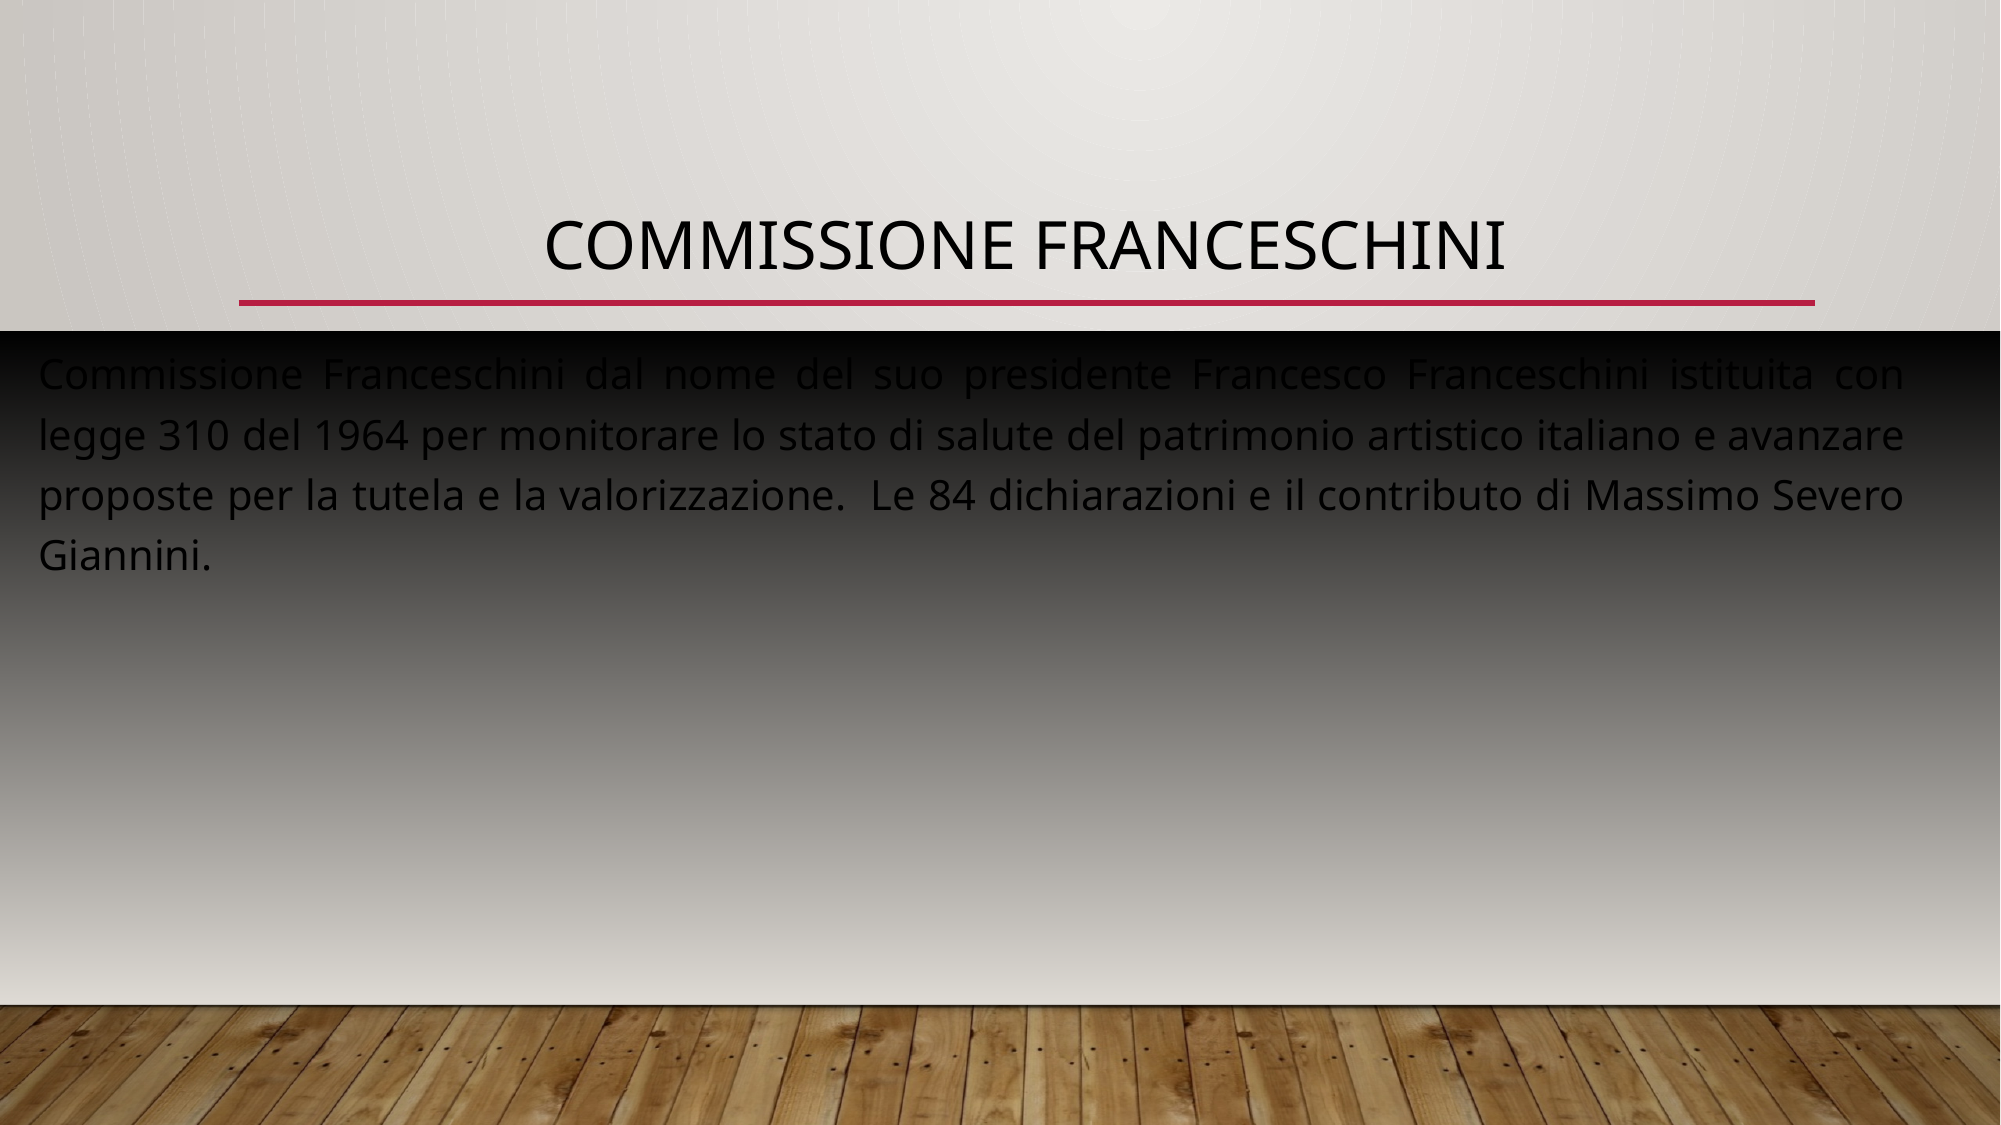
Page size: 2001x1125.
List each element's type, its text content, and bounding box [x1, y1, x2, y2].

list Commissione Franceschini dal nome del suo presidente Francesco Franceschini istituita con legge 310 del 1964 per monitorare lo stato di salute del patrimonio artistico italiano e avanzare proposte per la tutela e la valorizzazione. Le 84 dichiarazioni e il contributo di Massimo Severo Giannini. [23, 330, 1937, 897]
title Commissione Franceschini [238, 204, 1814, 305]
